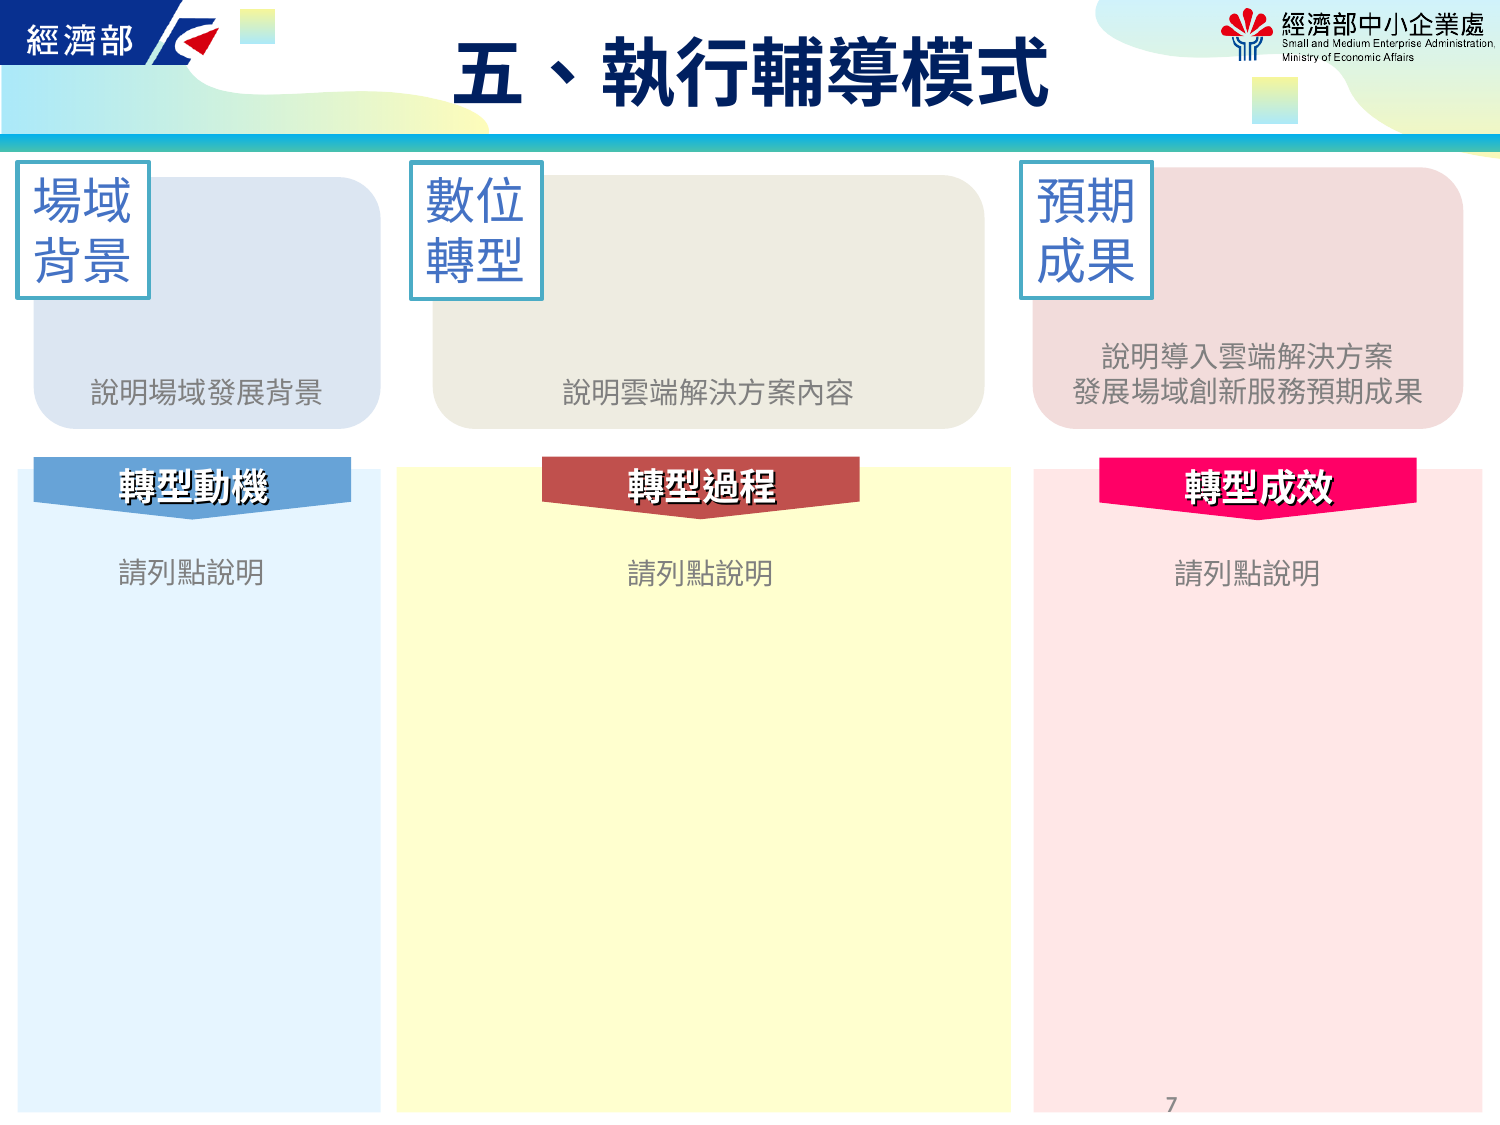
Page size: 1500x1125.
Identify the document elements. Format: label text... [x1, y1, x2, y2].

text_box 請列點說明 [1131, 547, 1365, 599]
text_box 轉型過程 [570, 460, 832, 509]
text_box 說明場域發展背景 [33, 177, 381, 429]
text_box 請列點說明 [75, 546, 309, 597]
title 五、執行輔導模式 [0, 0, 1500, 142]
text_box 6 [1150, 1073, 1500, 1125]
text_box 說明雲端解決方案內容 [432, 175, 985, 429]
text_box 說明導入雲端解決方案 發展場域創新服務預期成果 [1032, 167, 1464, 429]
text_box [17, 457, 381, 1113]
text_box 預期 成果 [1021, 161, 1153, 299]
text_box [396, 456, 1011, 1113]
text_box 場域 背景 [17, 161, 149, 299]
text_box 請列點說明 [584, 547, 818, 599]
text_box [1033, 457, 1483, 1113]
text_box 數位 轉型 [410, 162, 543, 299]
text_box 轉型動機 [61, 460, 324, 509]
text_box 轉型成效 [1127, 461, 1389, 510]
